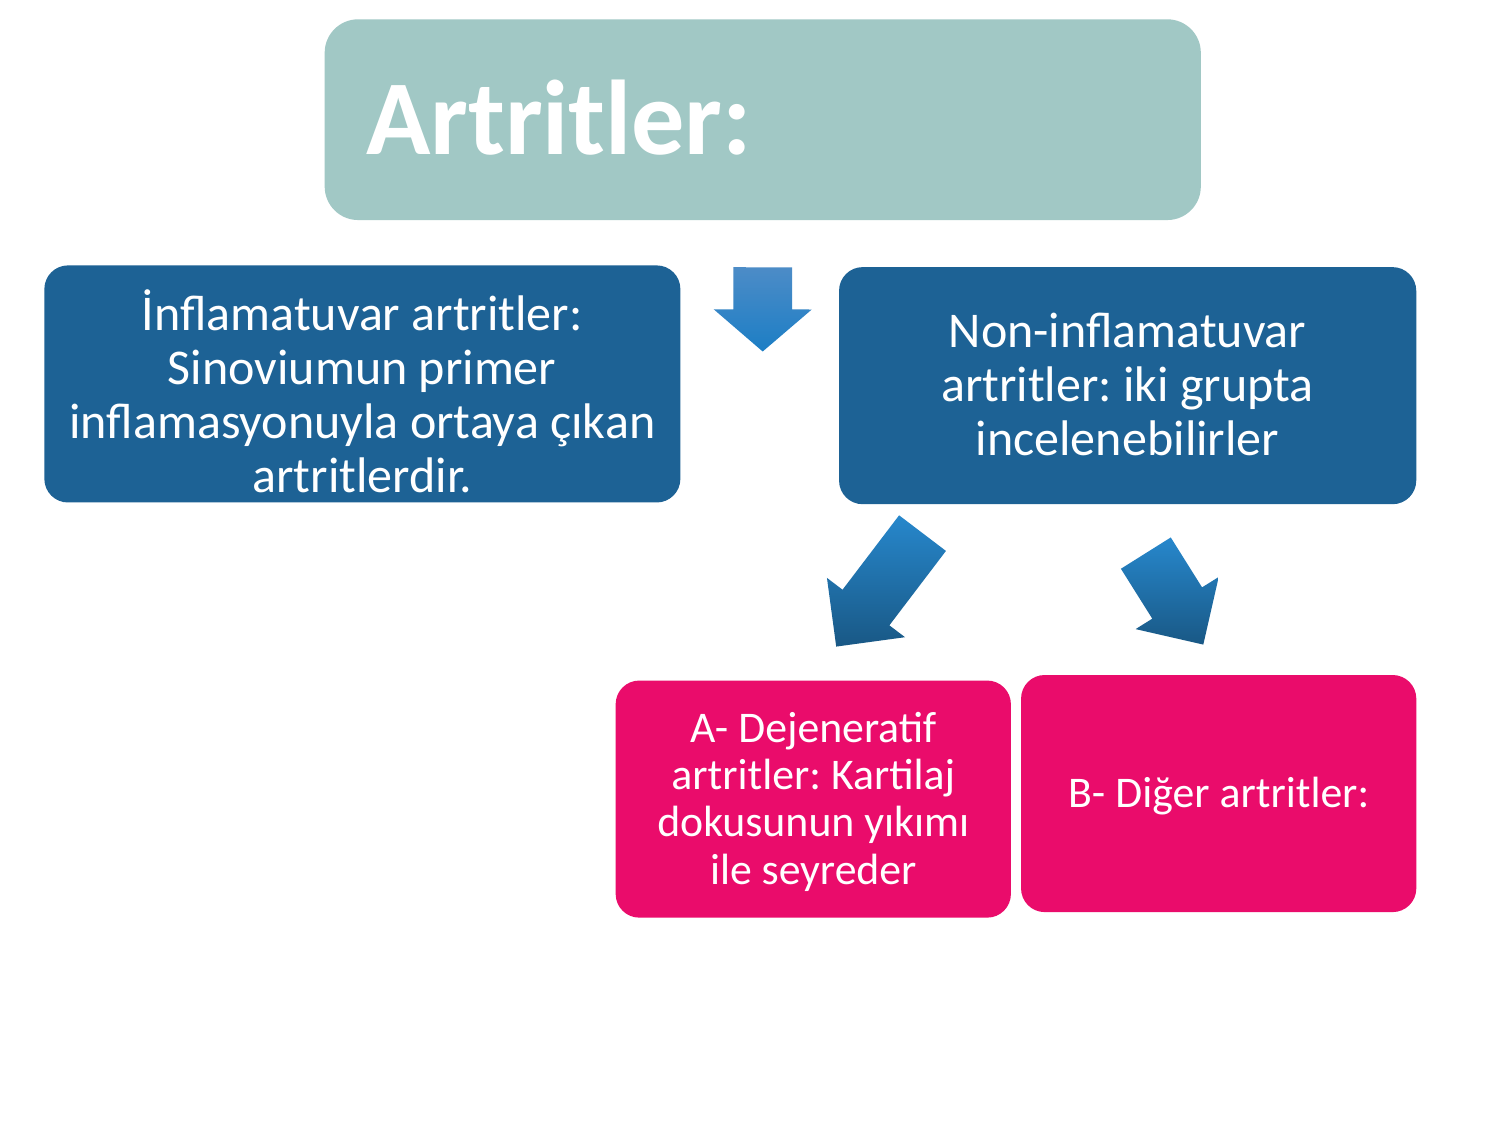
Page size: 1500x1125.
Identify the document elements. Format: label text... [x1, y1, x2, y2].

text_box [713, 267, 812, 352]
text_box İnflamatuvar artritler: Sinoviumun primer inflamasyonuyla ortaya çıkan artritlerdir. [44, 265, 681, 503]
text_box A- Dejeneratif artritler: Kartilaj dokusunun yıkımı ile seyreder [615, 680, 1011, 918]
text_box Non-inflamatuvar artritler: iki grupta incelenebilirler [839, 267, 1417, 505]
text_box Artritler: [324, 19, 1201, 221]
text_box B- Diğer artritler: [1021, 675, 1417, 913]
text_box [826, 515, 946, 647]
text_box [1120, 537, 1219, 645]
